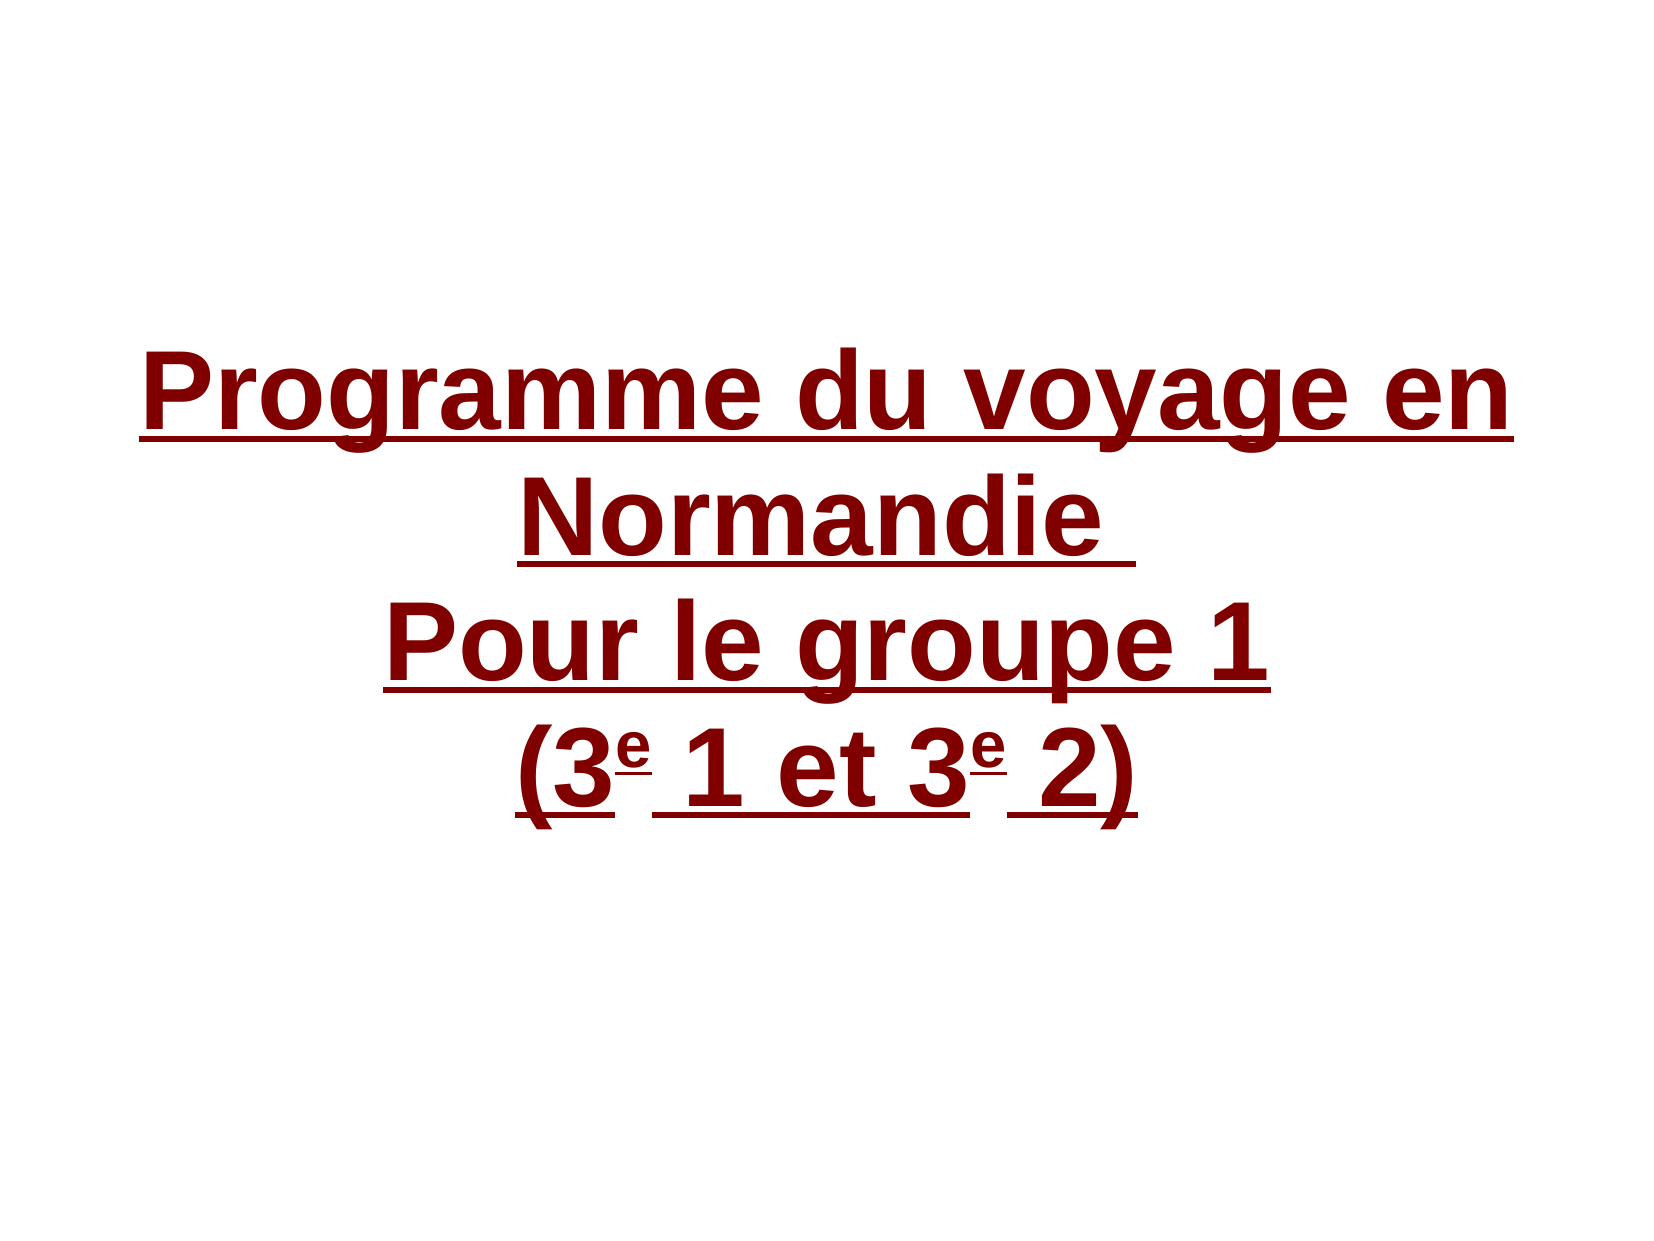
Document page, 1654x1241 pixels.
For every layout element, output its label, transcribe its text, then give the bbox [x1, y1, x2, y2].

subtitle Programme du voyage en Normandie Pour le groupe 1 (3e 1 et 3e 2) [82, 49, 1571, 1109]
